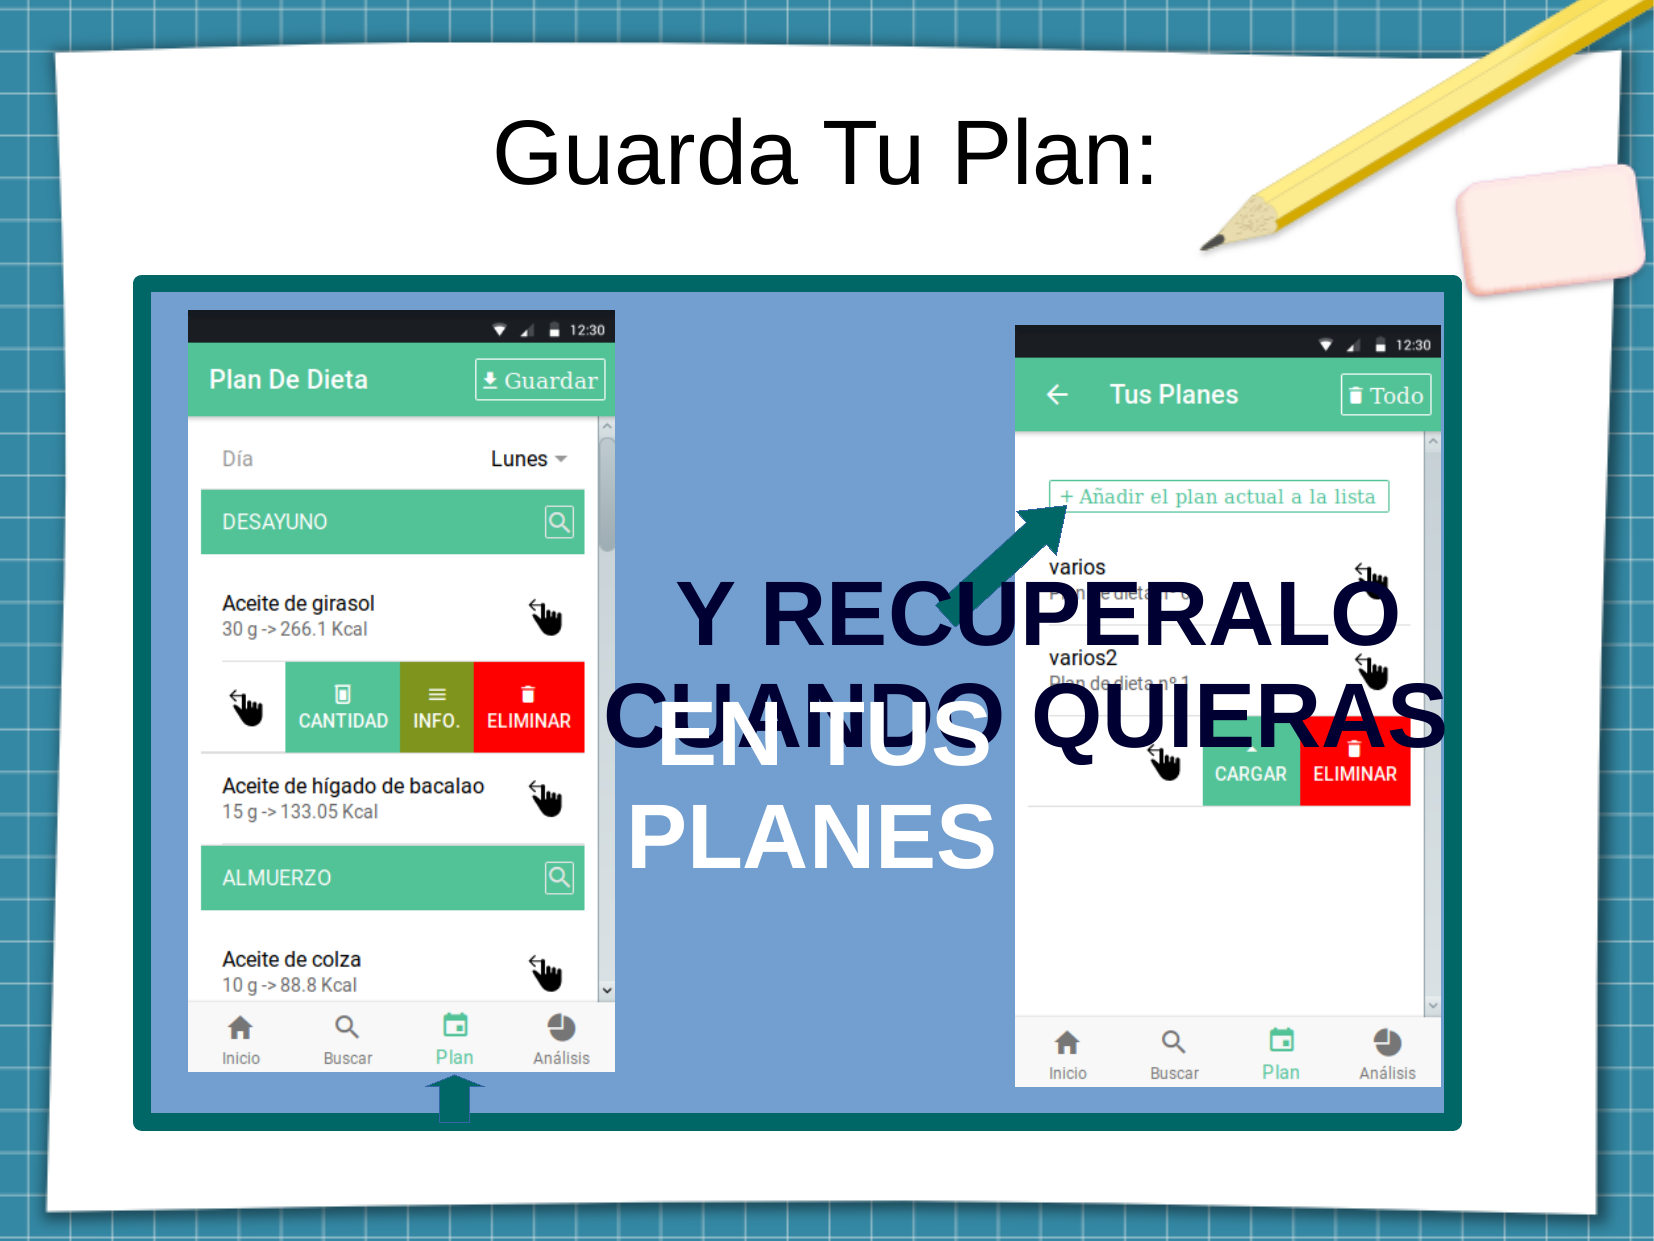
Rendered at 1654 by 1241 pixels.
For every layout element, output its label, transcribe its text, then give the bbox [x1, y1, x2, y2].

title Guarda Tu Plan: [82, 49, 1571, 257]
text_box Y RECUPERALO CUANDO QUIERAS [555, 555, 1524, 914]
text_box EN TUS PLANES [496, 675, 1154, 863]
text_box [141, 283, 1453, 1123]
picture [0, 0, 1654, 1241]
